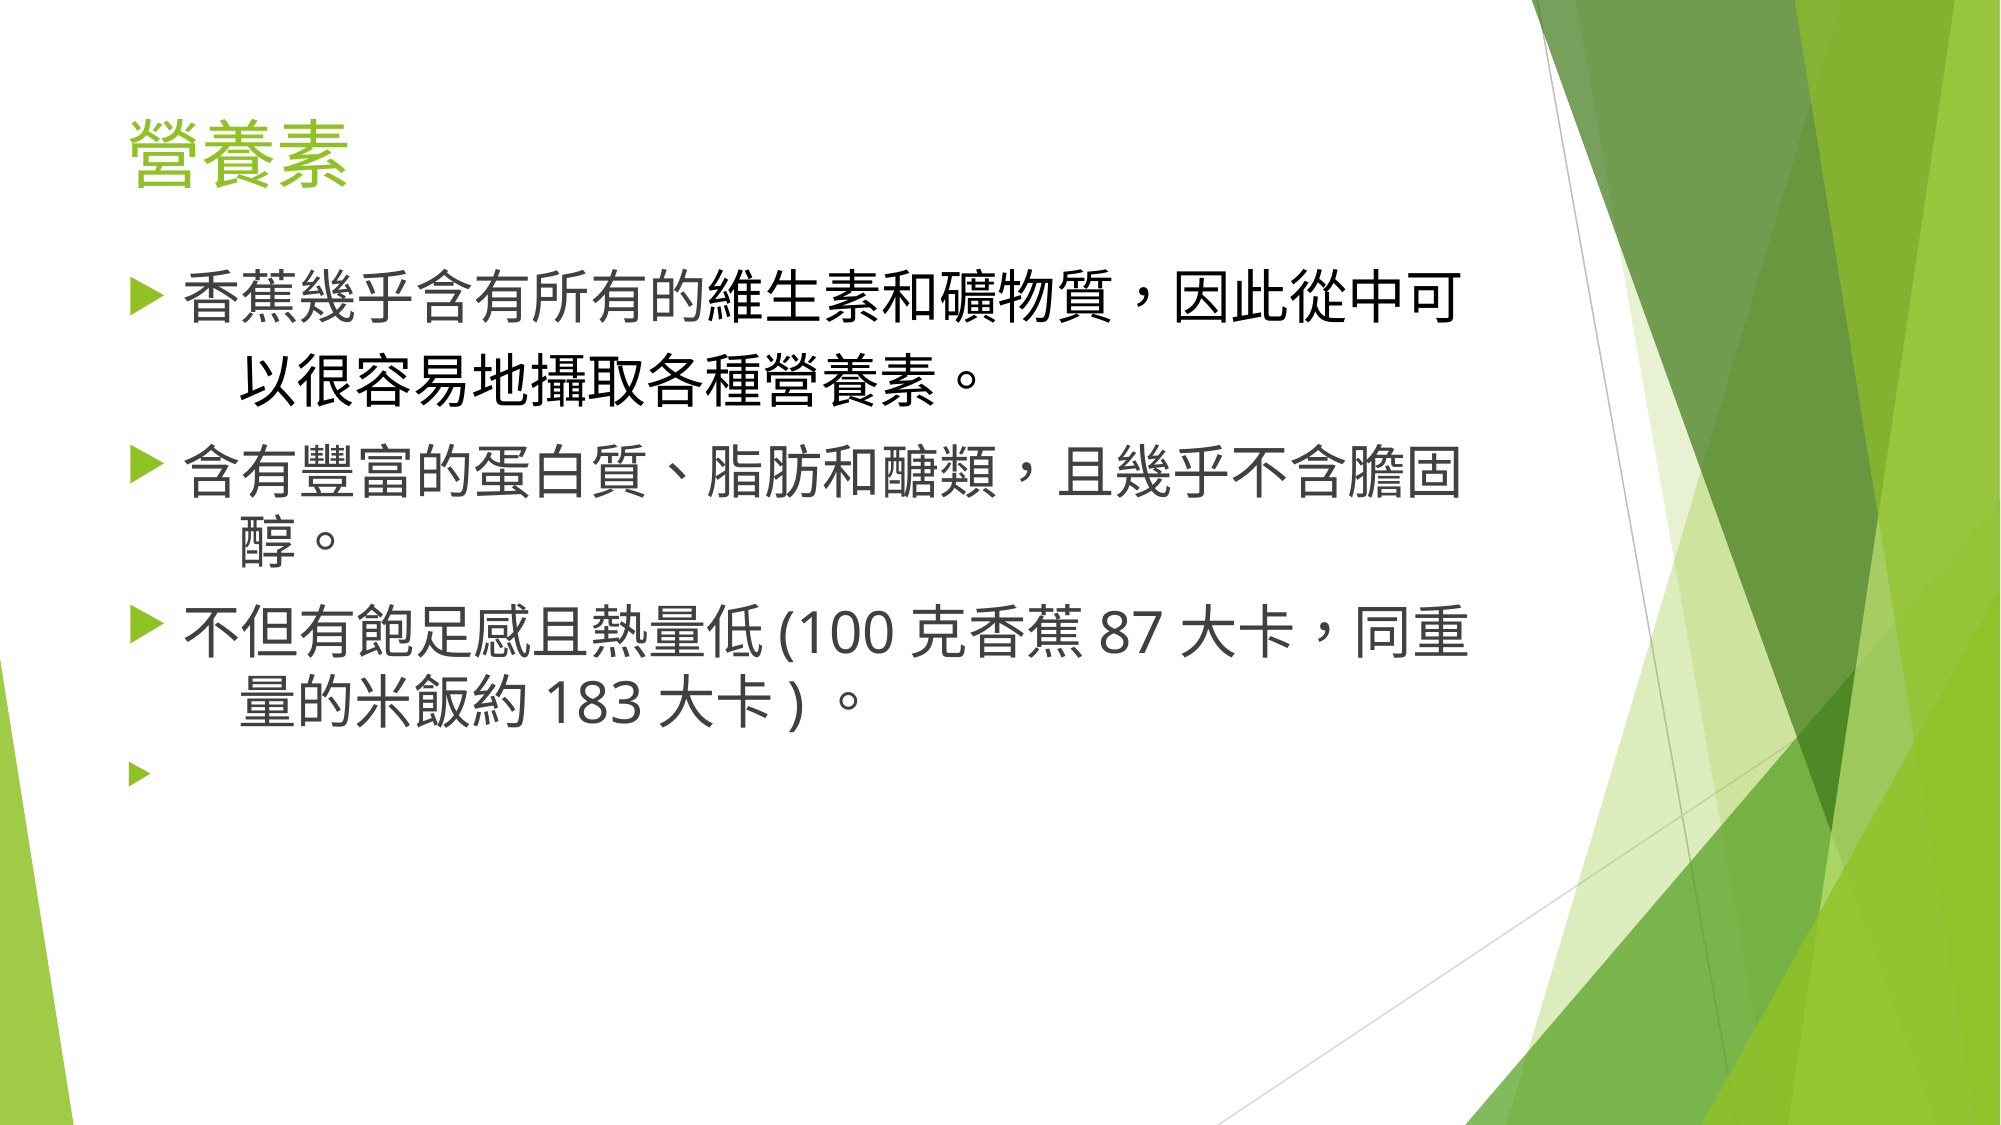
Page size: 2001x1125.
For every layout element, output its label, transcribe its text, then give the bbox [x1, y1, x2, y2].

list 香蕉幾乎含有所有的維生素和礦物質，因此從中可以很容易地攝取各種營養素。 含有豐富的蛋白質、脂肪和醣類，且幾乎不含膽固醇。 不但有飽足感且熱量低(100克香蕉87大卡，同重量的米飯約183大卡)。 [111, 252, 1522, 890]
title 營養素 [111, 99, 1522, 252]
